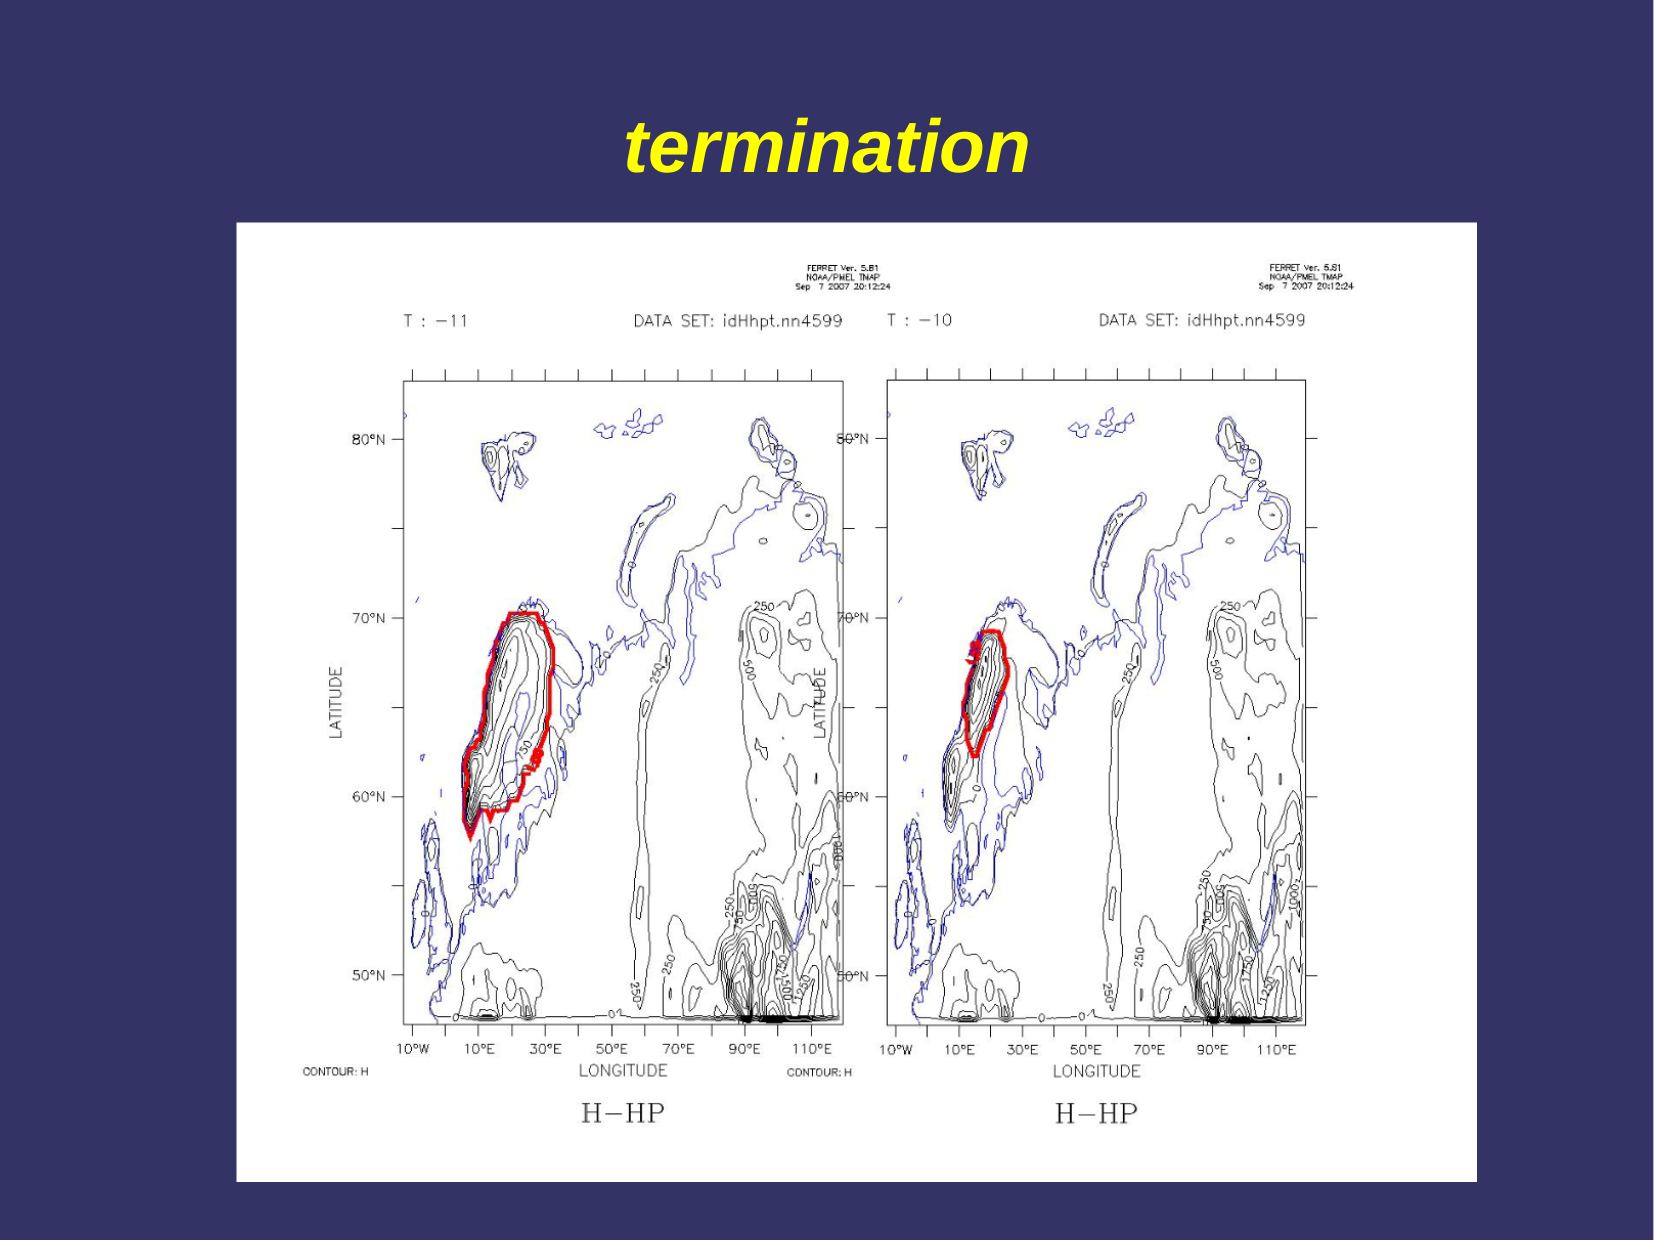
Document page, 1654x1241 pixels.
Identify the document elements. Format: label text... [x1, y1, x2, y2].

title termination [121, 57, 1534, 243]
picture [236, 222, 1477, 1182]
